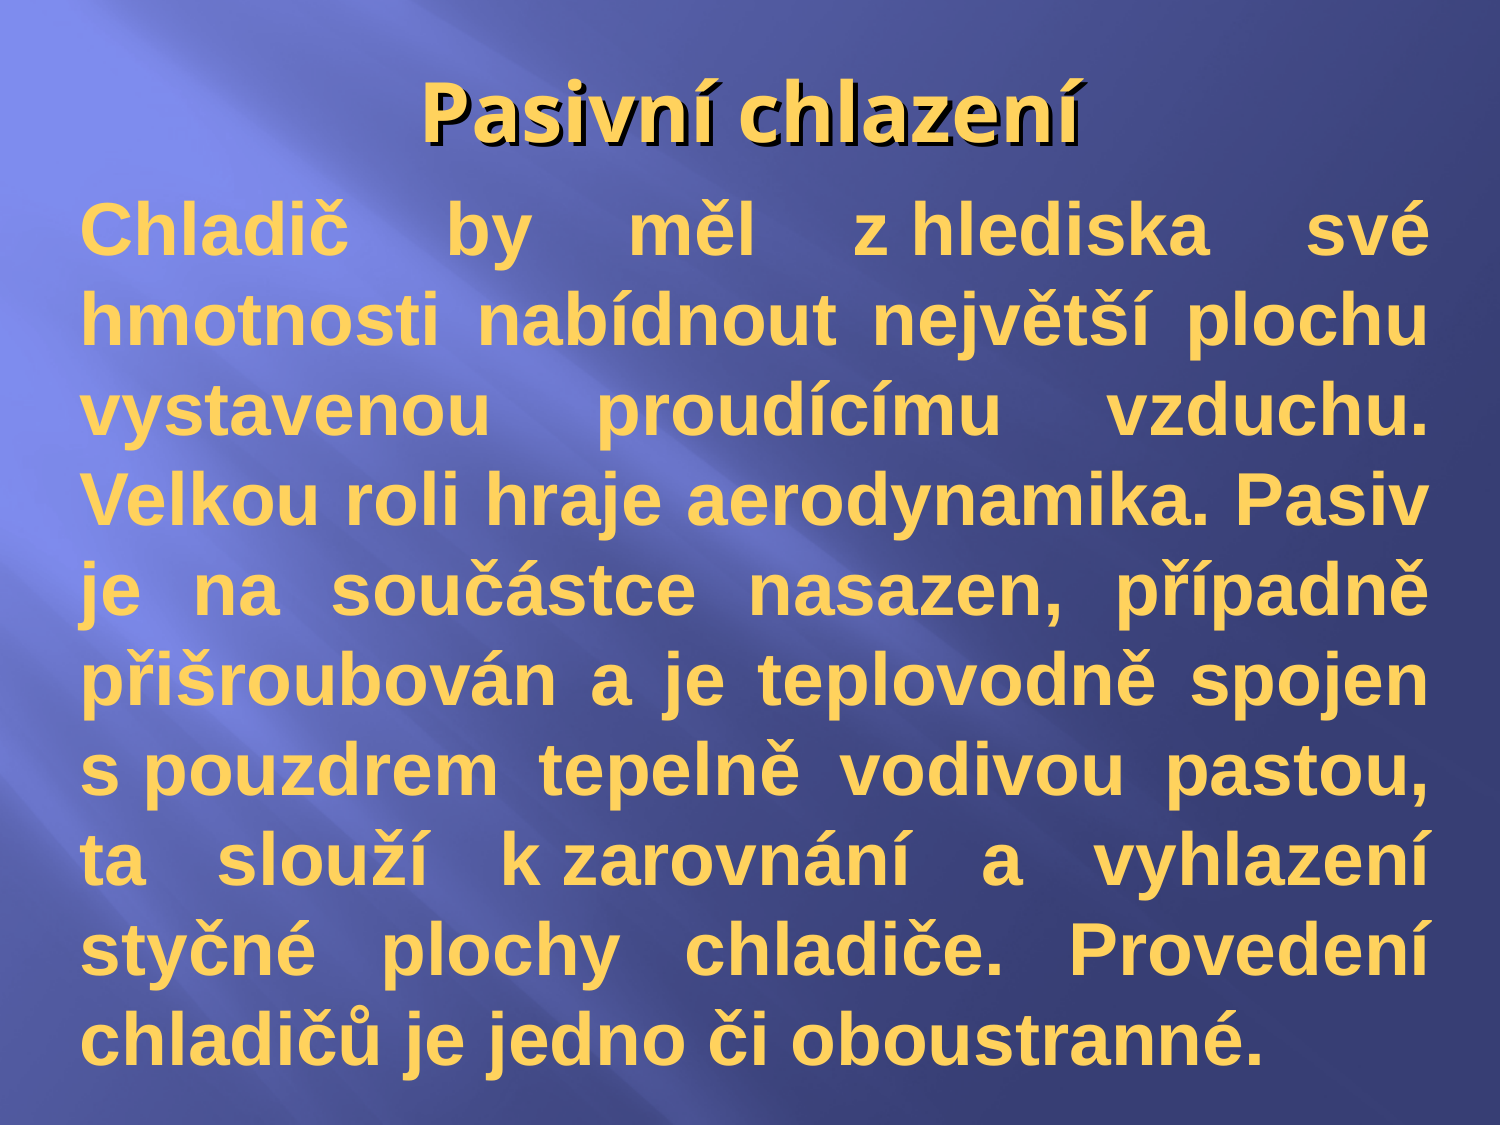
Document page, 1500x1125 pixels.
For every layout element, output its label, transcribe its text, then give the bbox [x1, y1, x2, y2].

text_box Chladič by měl z hlediska své hmotnosti nabídnout největší plochu vystavenou proudícímu vzduchu. Velkou roli hraje aerodynamika. Pasiv je na součástce nasazen, případně přišroubován a je teplovodně spojen s pouzdrem tepelně vodivou pastou, ta slouží k zarovnání a vyhlazení styčné plochy chladiče. Provedení chladičů je jedno či oboustranné. [64, 172, 1447, 1071]
picture [0, 0, 1500, 1125]
title Pasivní chlazení [75, 45, 1426, 172]
